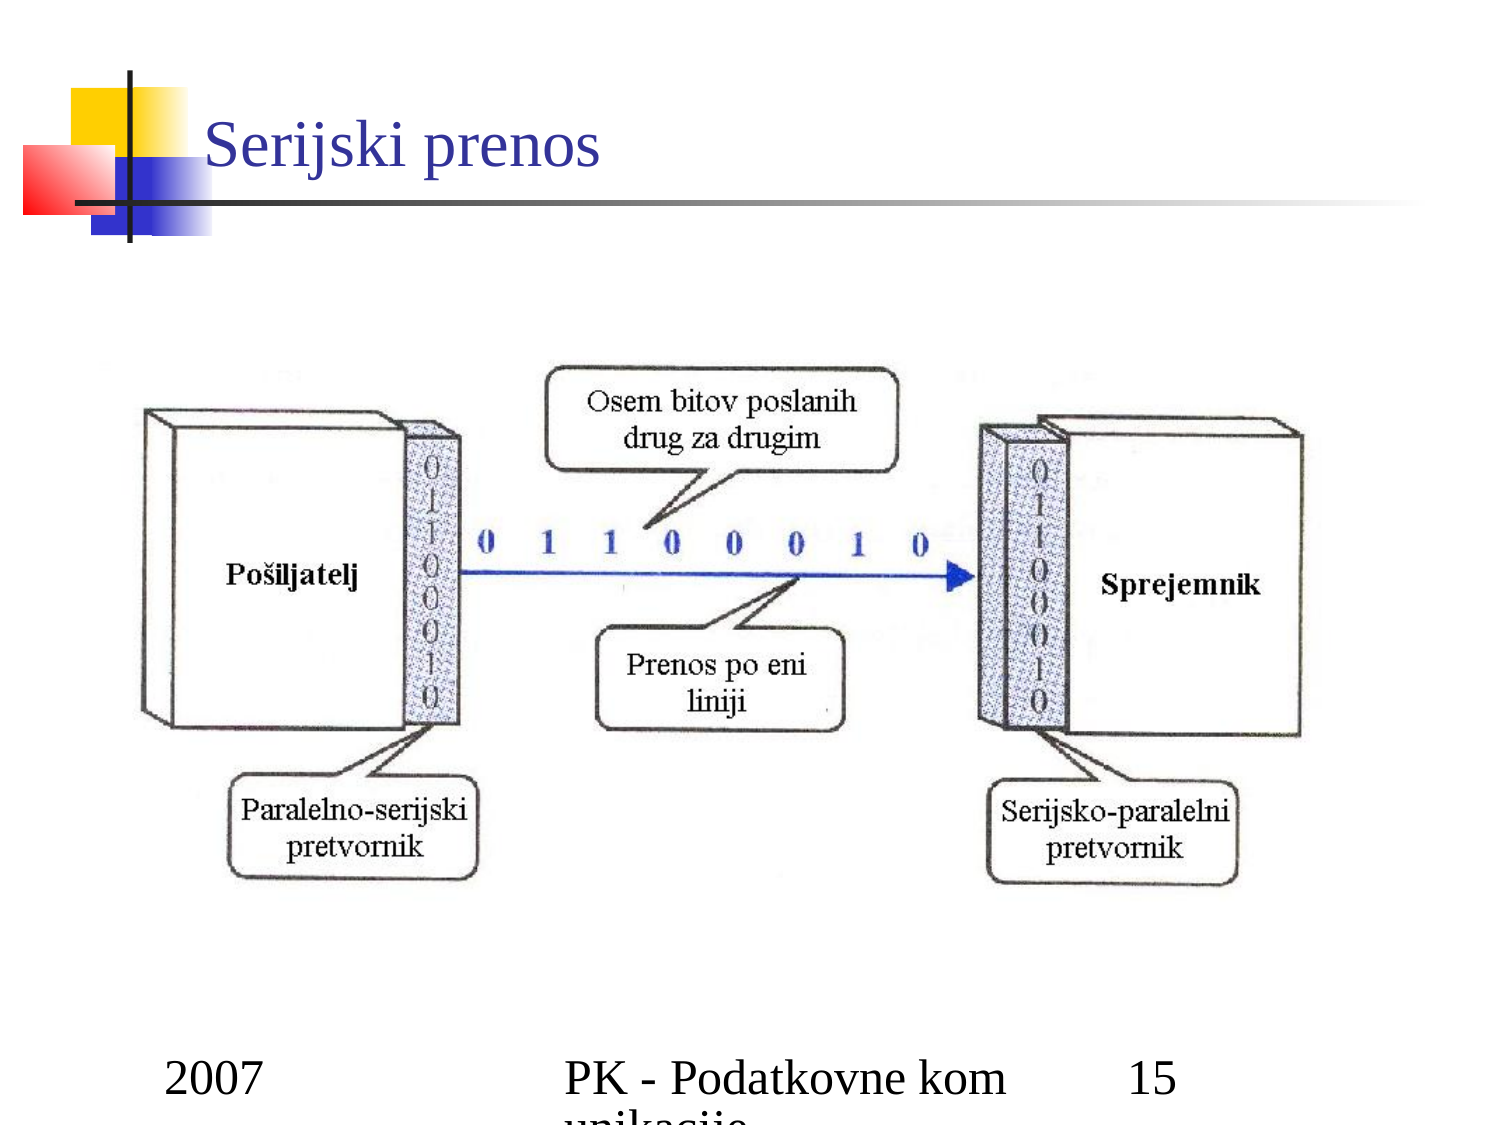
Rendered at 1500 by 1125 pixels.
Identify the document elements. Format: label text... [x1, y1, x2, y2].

picture [99, 337, 1338, 906]
title Serijski prenos [188, 92, 1468, 188]
